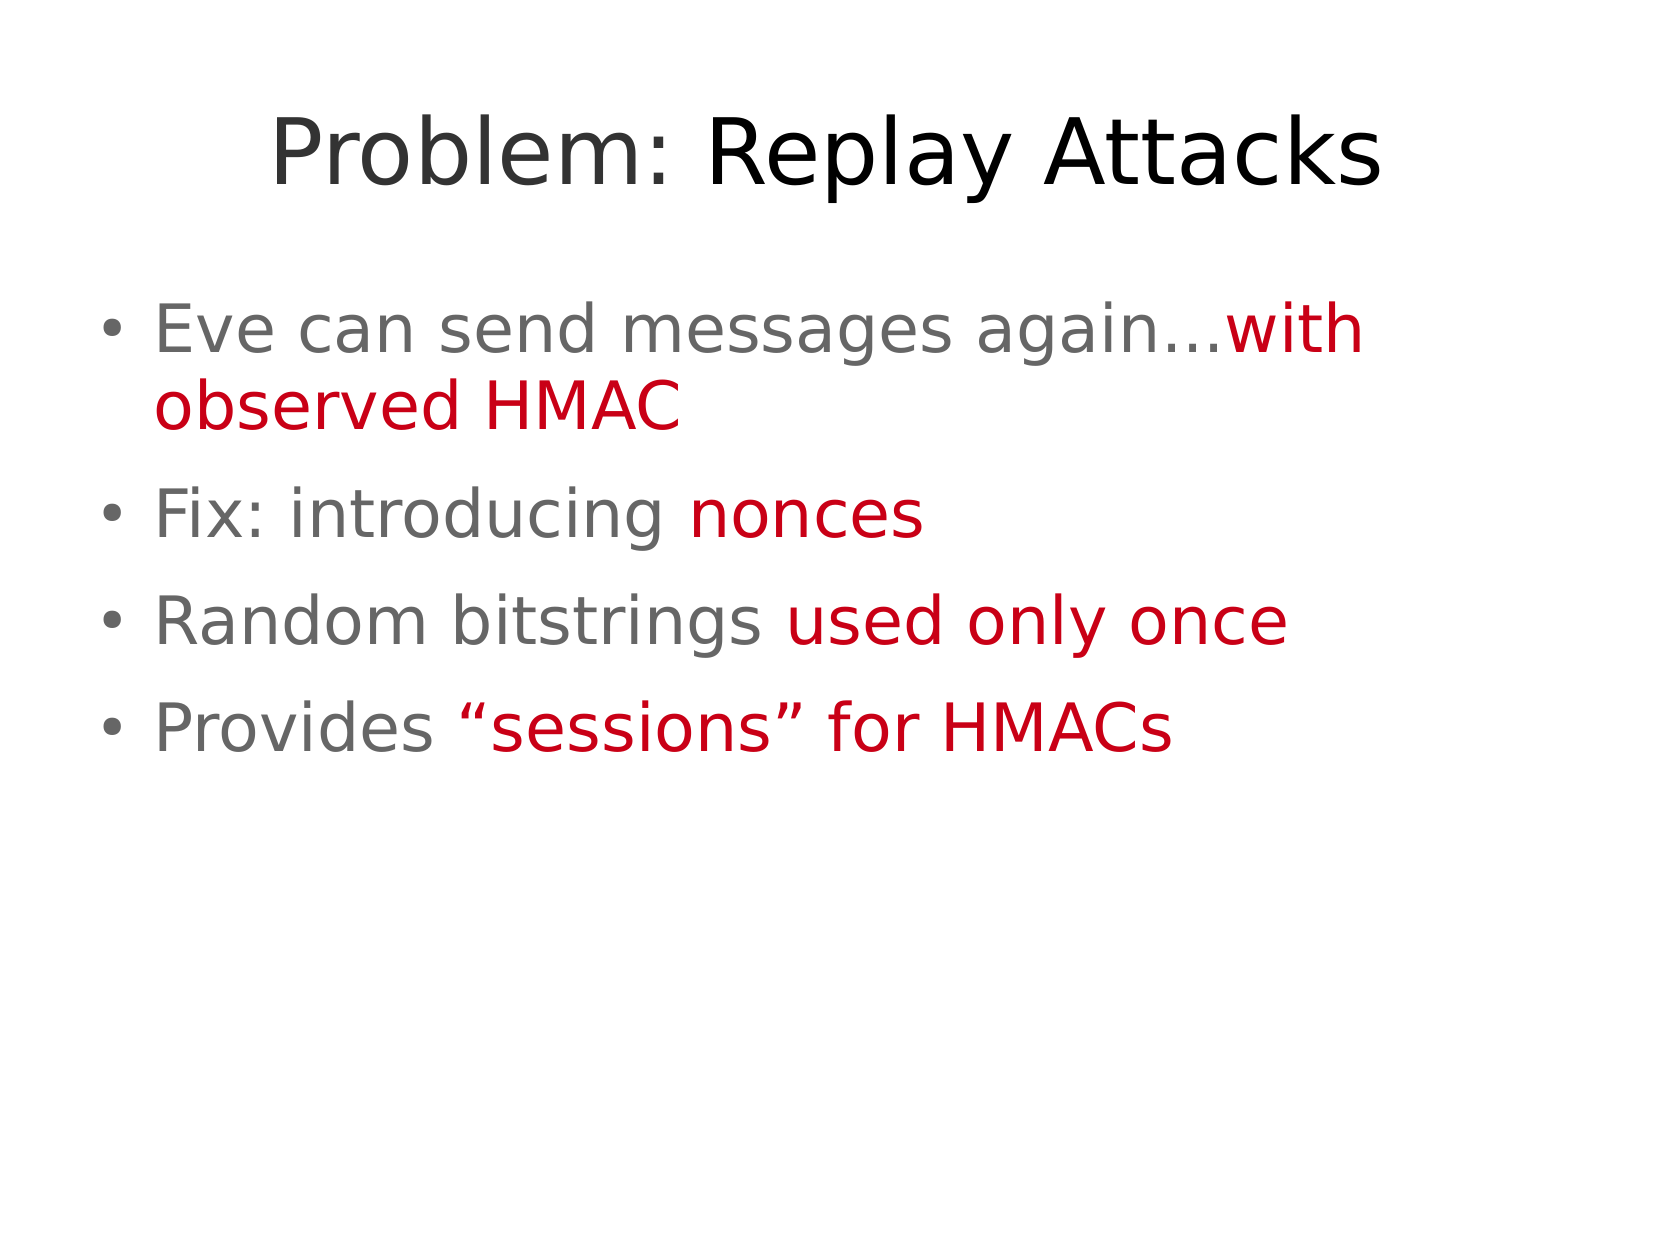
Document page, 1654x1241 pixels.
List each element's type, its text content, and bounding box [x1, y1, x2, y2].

title Problem: Replay Attacks [82, 56, 1571, 250]
list Eve can send messages again...with observed HMAC Fix: introducing nonces Random bitstrings used only once Provides “sessions” for HMACs [82, 290, 1571, 1109]
